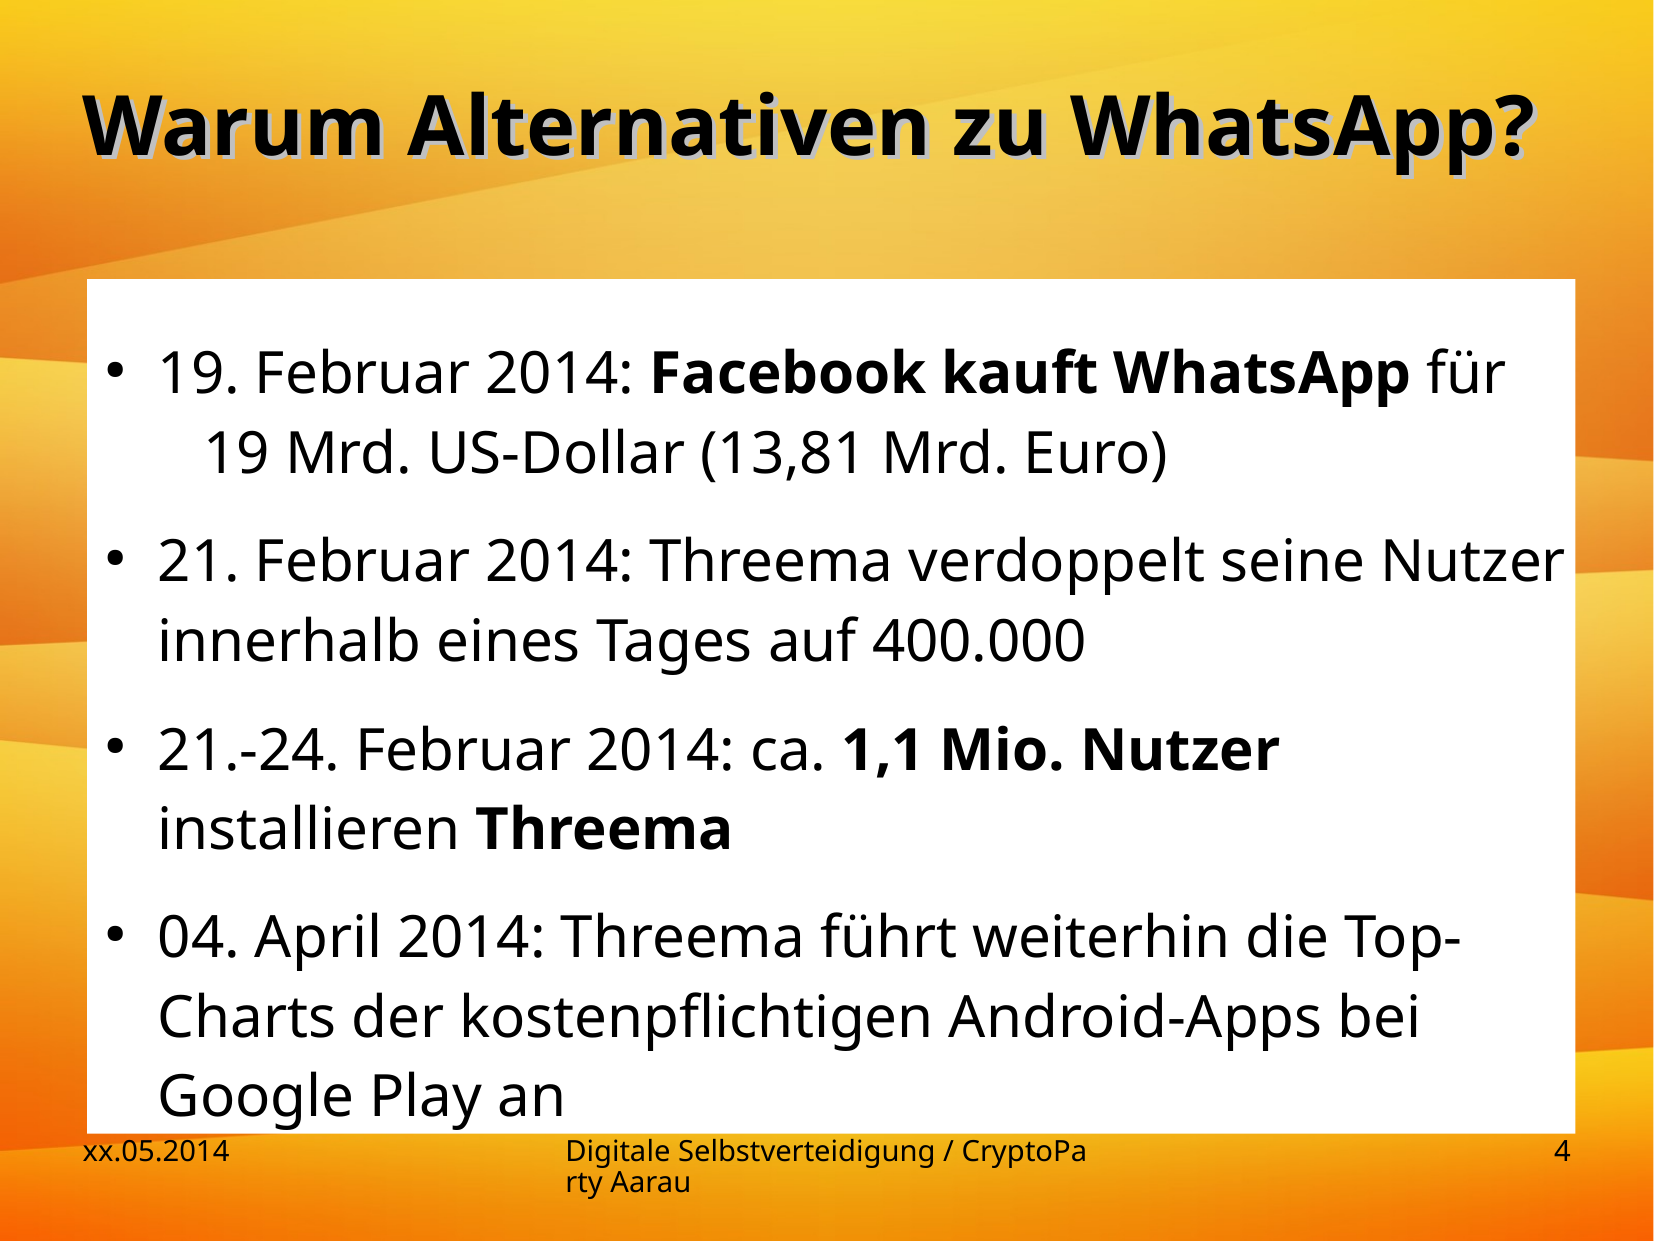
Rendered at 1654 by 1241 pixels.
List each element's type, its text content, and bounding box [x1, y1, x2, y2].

title Warum Alternativen zu WhatsApp? [82, 68, 1571, 291]
list 19. Februar 2014: Facebook kauft WhatsApp für 19 Mrd. US-Dollar (13,81 Mrd. Euro) 21. Februar 2014: Threema verdoppelt seine Nutzer innerhalb eines Tages auf 400.000 21.-24. Februar 2014: ca. 1,1 Mio. Nutzer installieren Threema 04. April 2014: Threema führt weiterhin die Top-Charts der kostenpflichtigen Android-Apps bei Google Play an [87, 279, 1576, 1111]
picture [0, 0, 1654, 1241]
